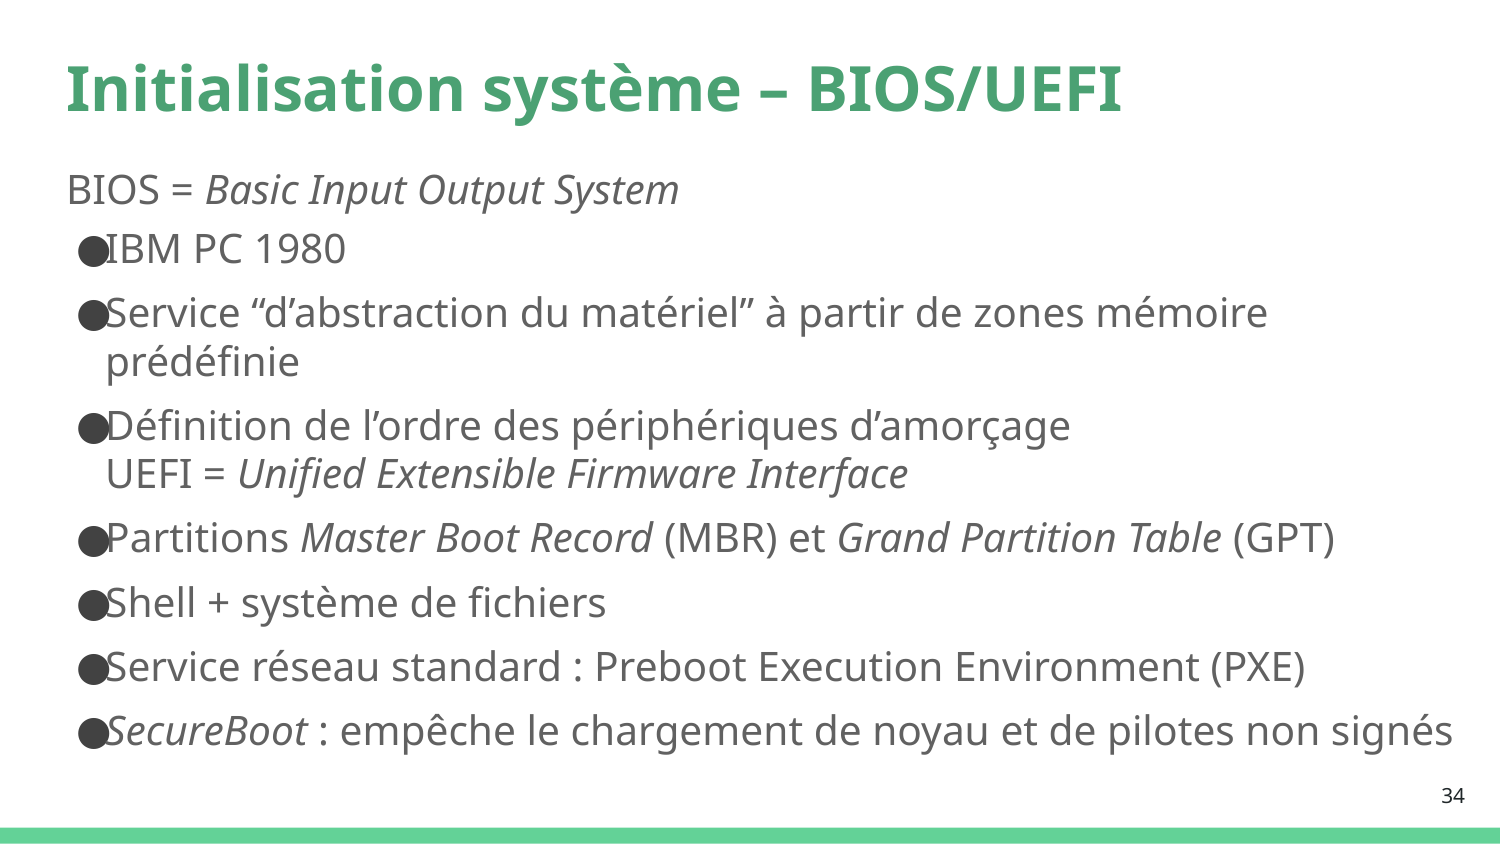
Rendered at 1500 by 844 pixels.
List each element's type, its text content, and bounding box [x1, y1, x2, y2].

title Initialisation système – BIOS/UEFI [51, 23, 1449, 117]
slide_number <numéro> [1389, 764, 1480, 830]
list BIOS = Basic Input Output System IBM PC 1980 Service “d’abstraction du matériel” à partir de zones mémoire prédéfinie Définition de l’ordre des périphériques d’amorçage UEFI = Unified Extensible Firmware Interface Partitions Master Boot Record (MBR) et Grand Partition Table (GPT) Shell + système de fichiers Service réseau standard : Preboot Execution Environment (PXE) SecureBoot : empêche le chargement de noyau et de pilotes non signés [51, 142, 1477, 816]
